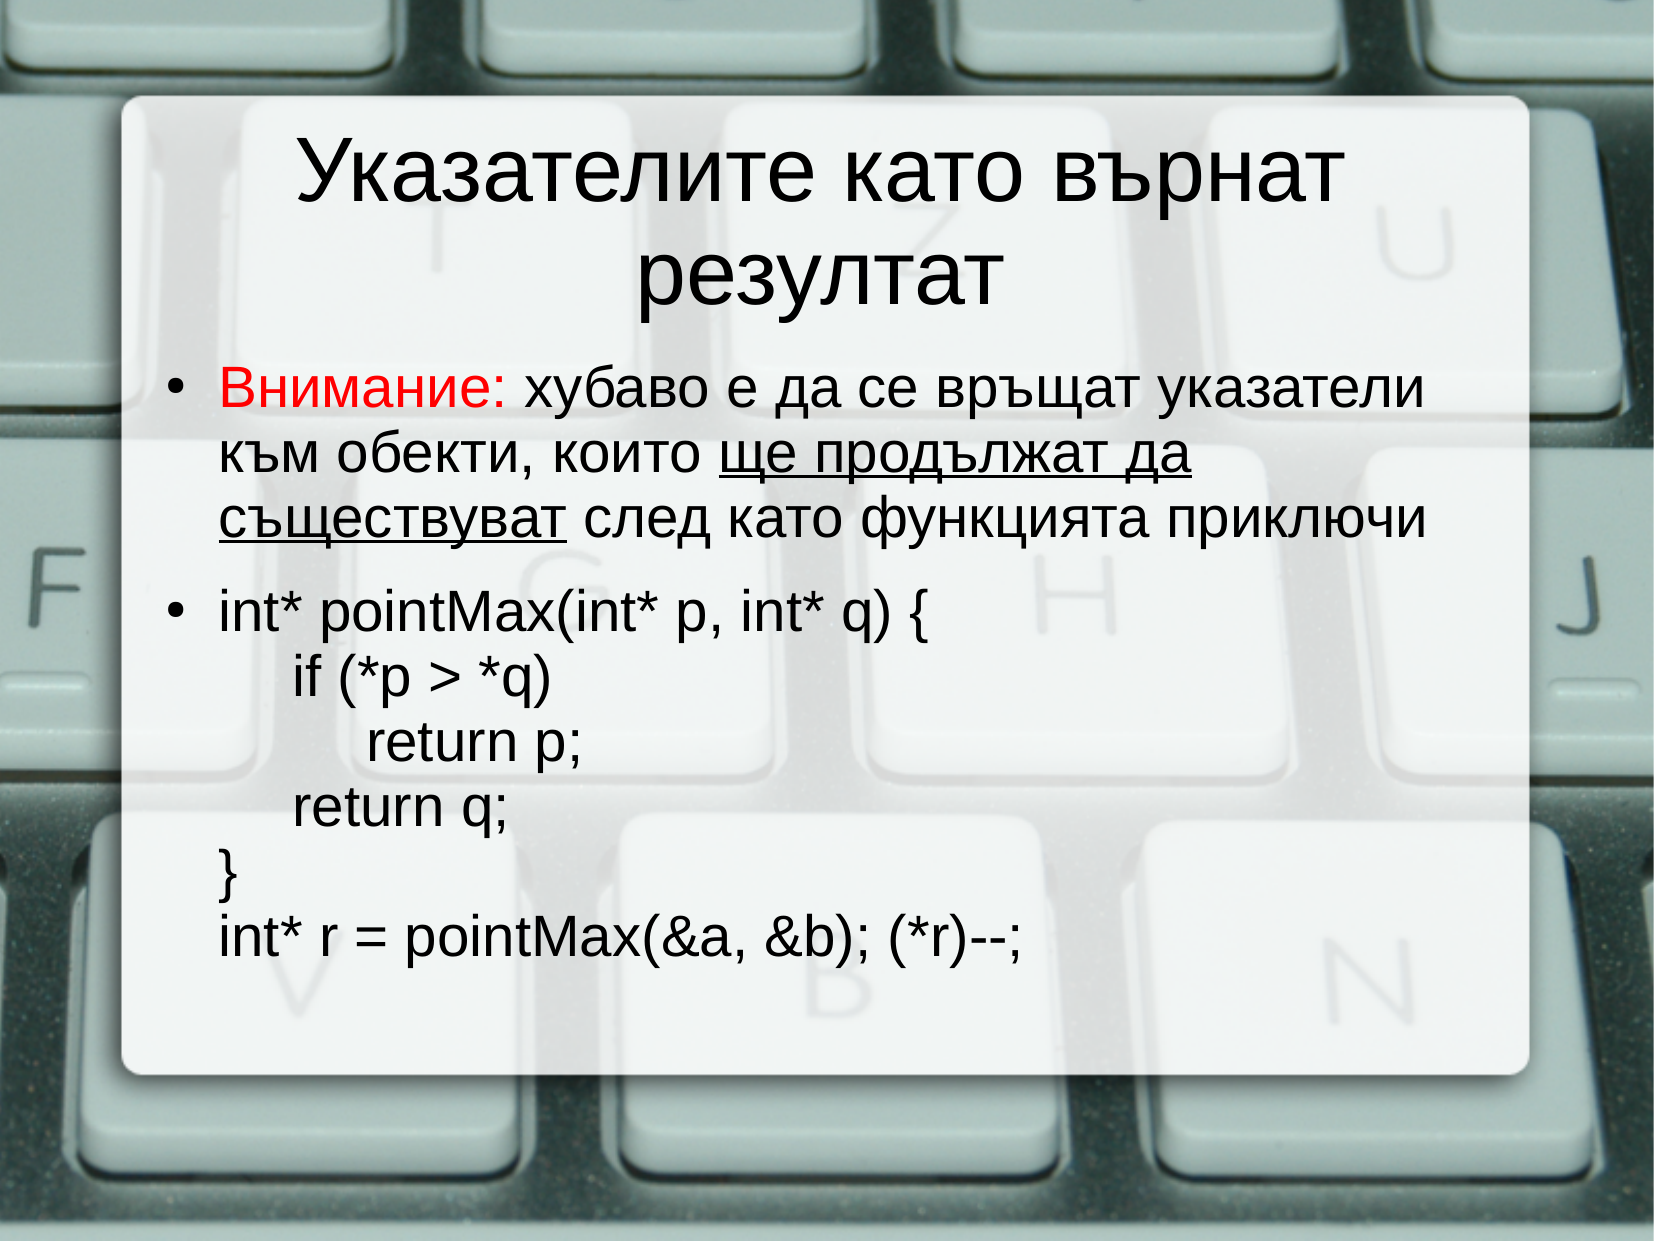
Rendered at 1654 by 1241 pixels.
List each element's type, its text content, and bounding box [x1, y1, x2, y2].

title Указателите като върнат резултат [135, 117, 1506, 325]
list Внимание: хубаво е да се връщат указатели към обекти, които ще продължат да съществуват след като функцията приключи int* pointMax(int* p, int* q) { if (*p > *q) return p; return q; } int* r = pointMax(&a, &b); (*r)--; [147, 354, 1506, 1074]
picture [0, 0, 1654, 1241]
